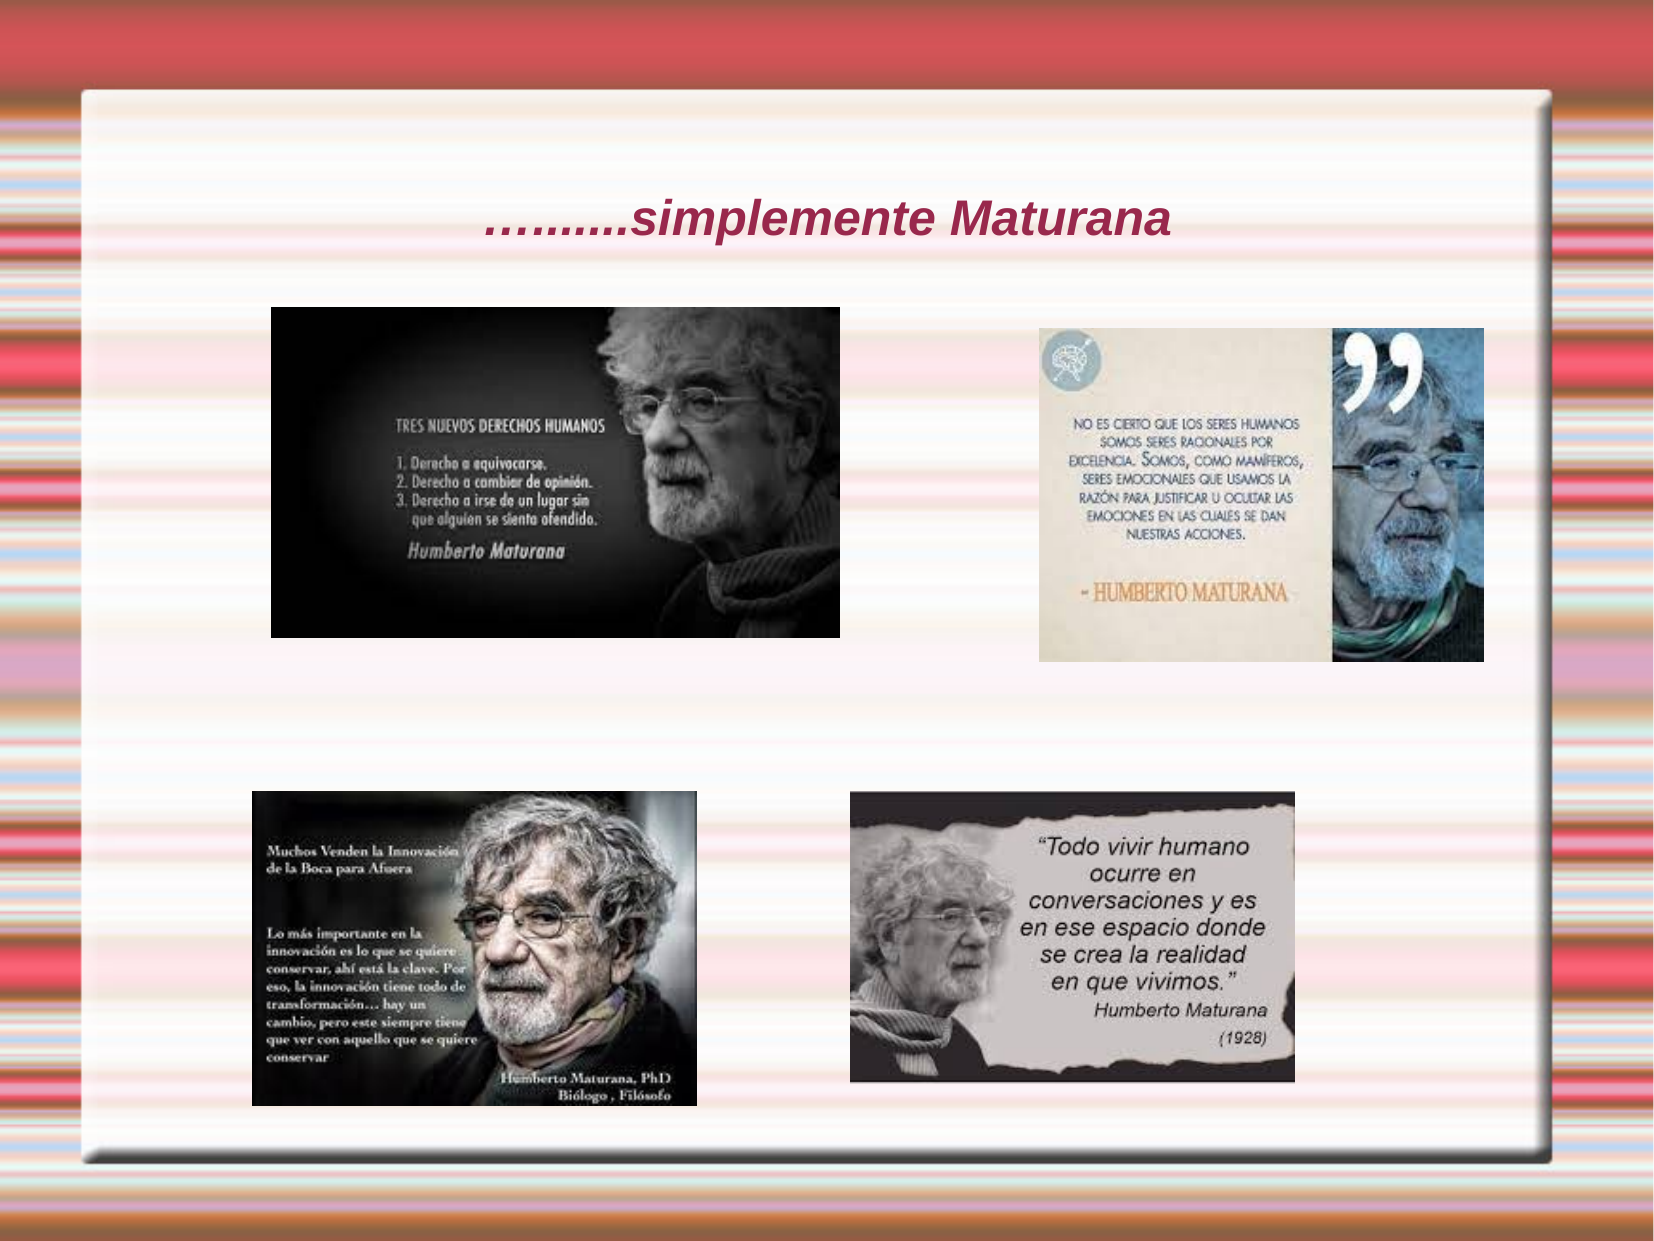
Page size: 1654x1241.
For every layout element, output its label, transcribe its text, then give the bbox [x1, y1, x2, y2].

picture [0, 0, 1654, 1241]
title ….......simplemente Maturana [121, 114, 1534, 322]
